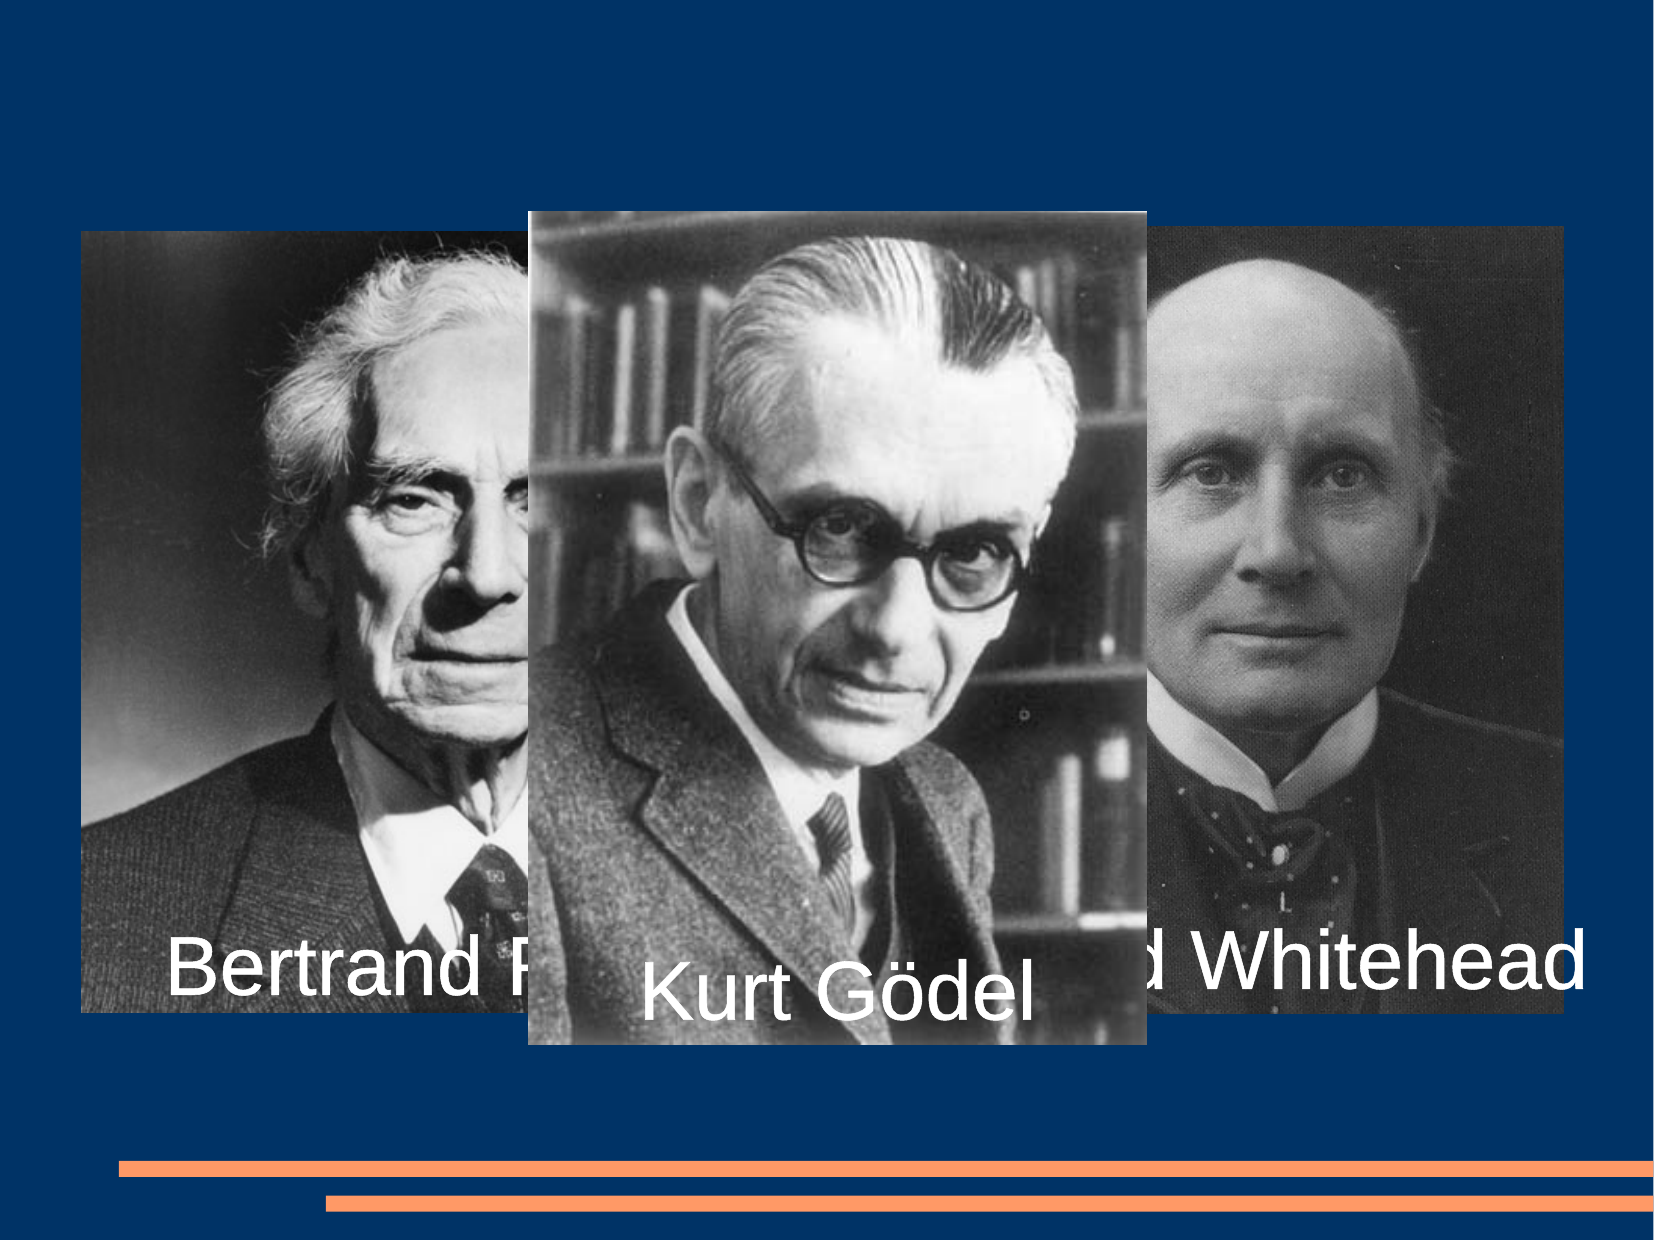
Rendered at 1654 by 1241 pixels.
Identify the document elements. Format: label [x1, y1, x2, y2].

picture [81, 211, 1564, 1045]
